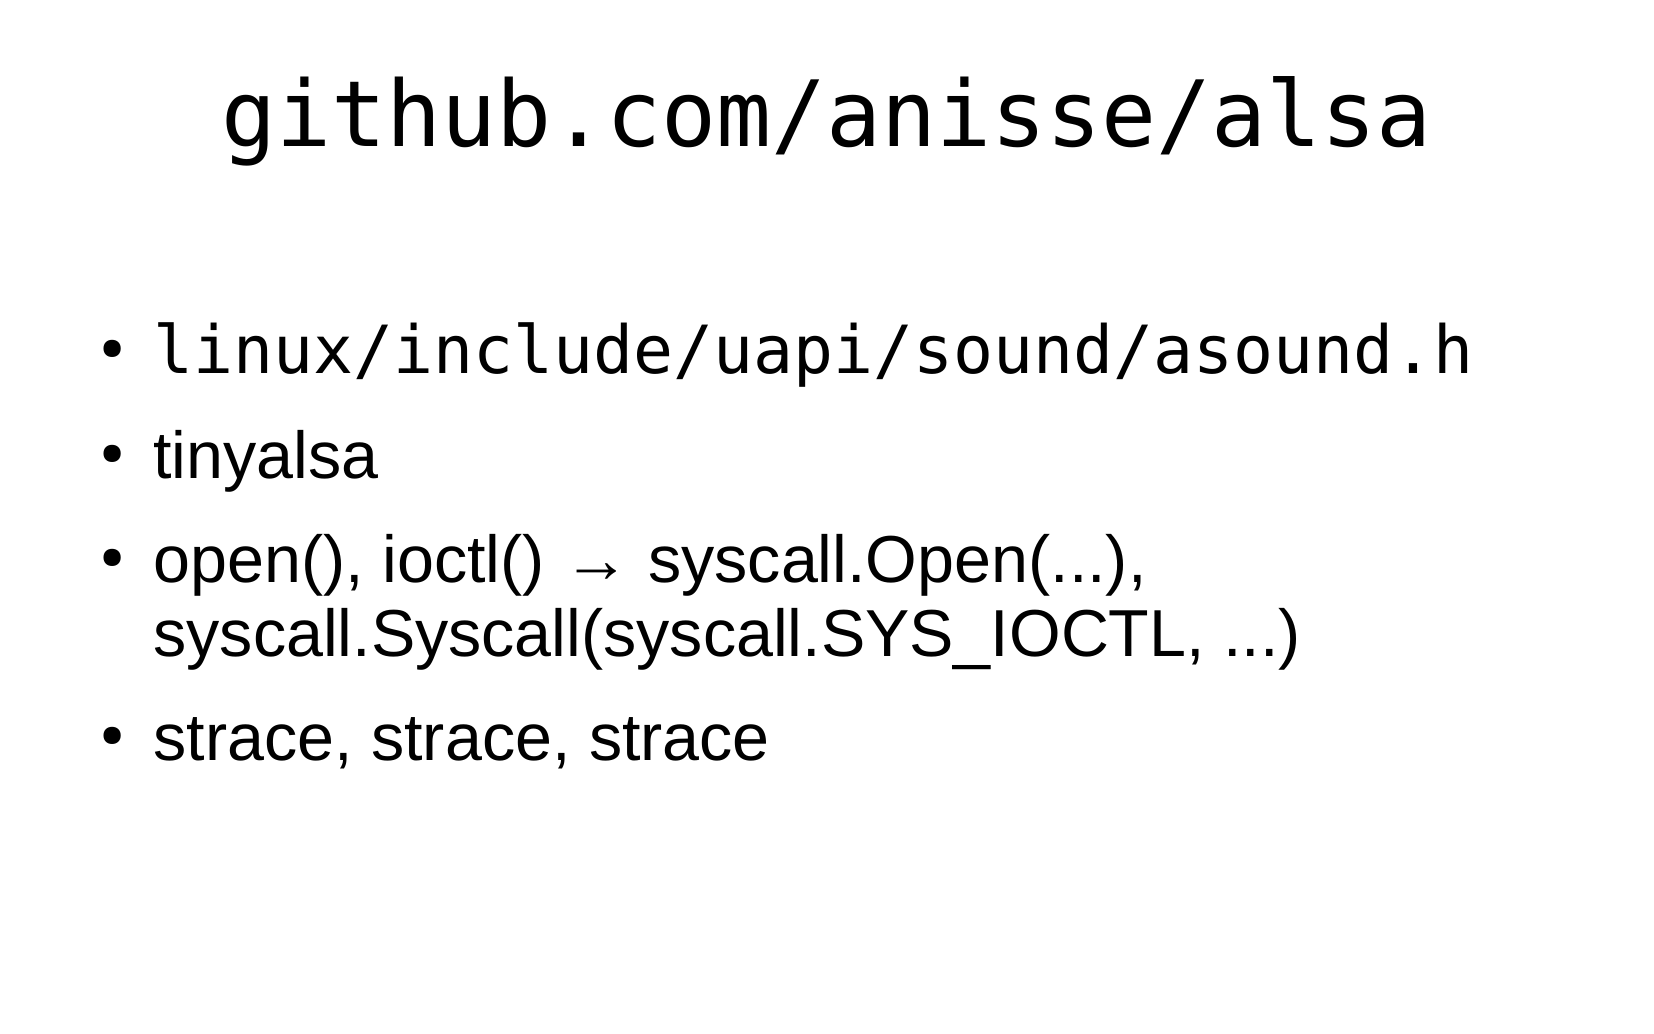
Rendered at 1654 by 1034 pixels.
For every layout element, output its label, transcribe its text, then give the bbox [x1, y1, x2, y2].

list linux/include/uapi/sound/asound.h tinyalsa open(), ioctl() → syscall.Open(...), syscall.Syscall(syscall.SYS_IOCTL, ...) strace, strace, strace [82, 311, 1571, 852]
title github.com/anisse/alsa [82, 36, 1571, 193]
